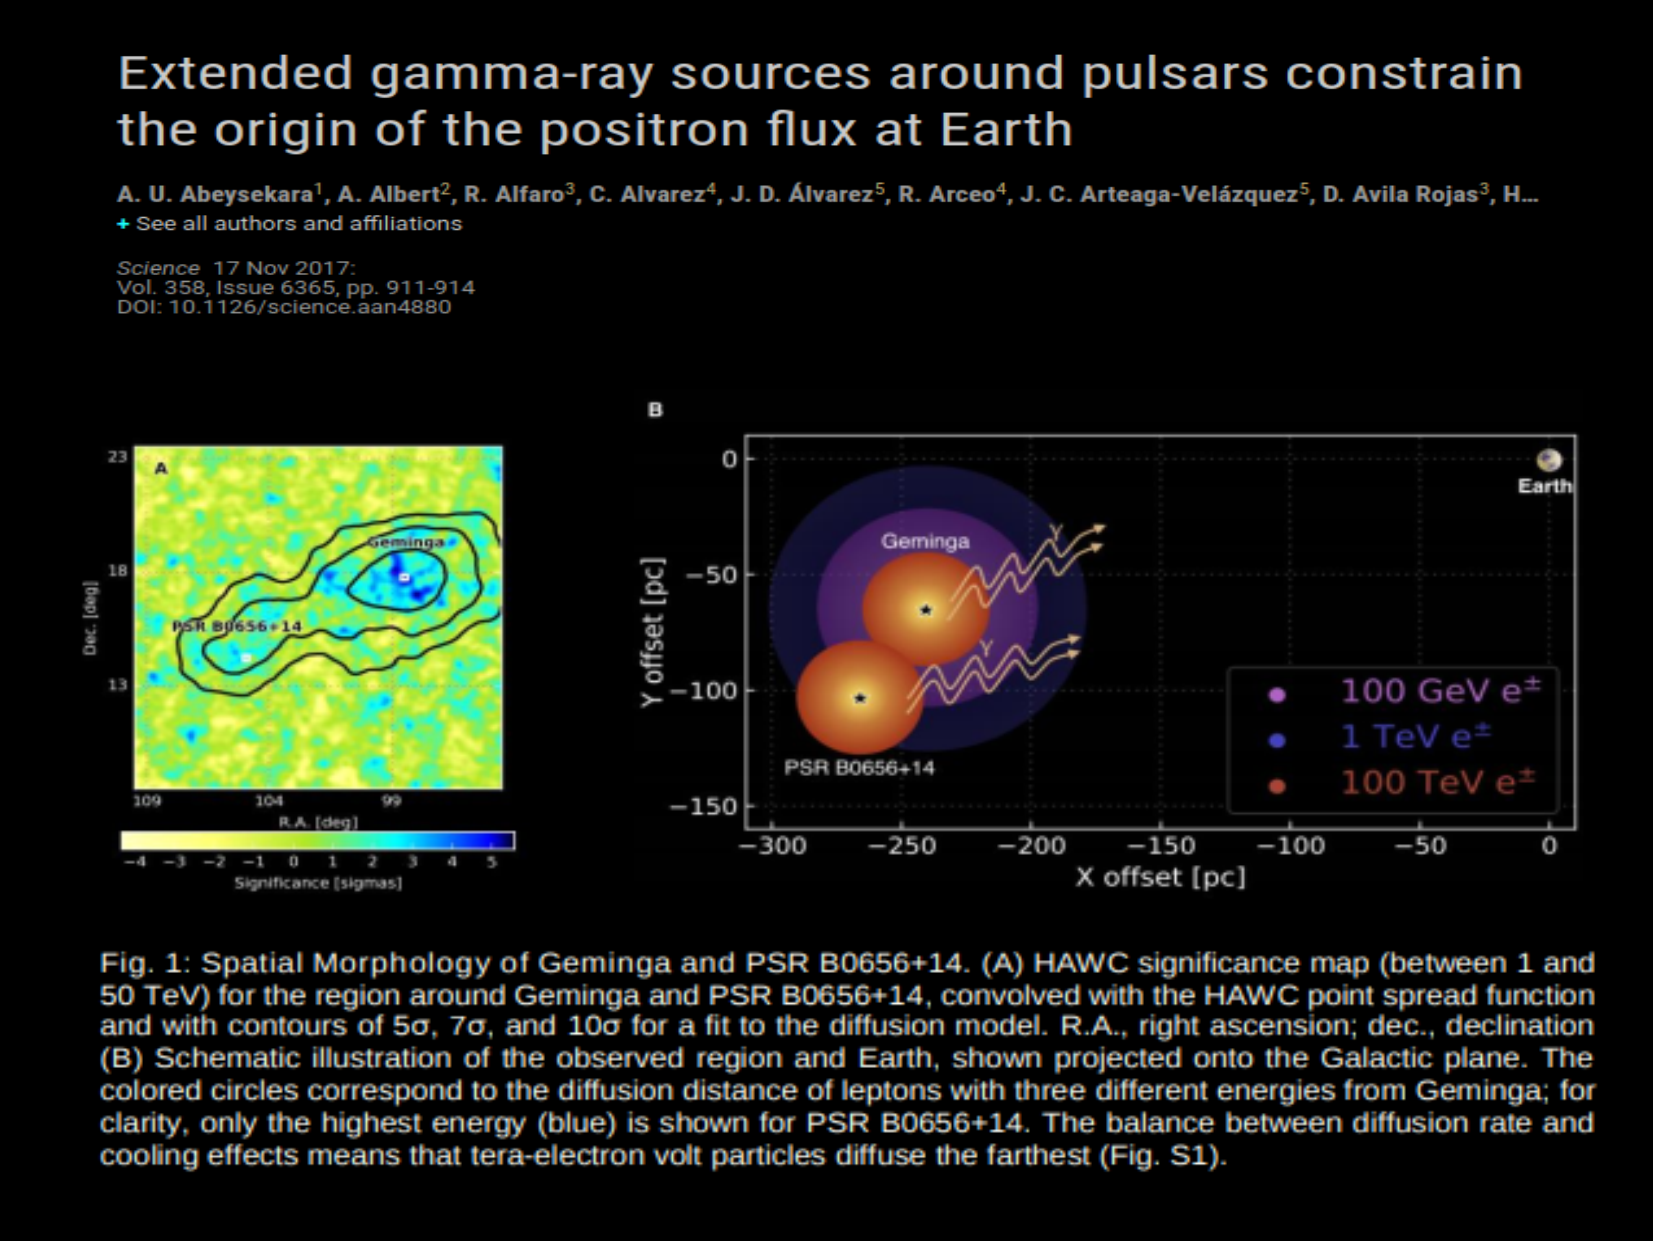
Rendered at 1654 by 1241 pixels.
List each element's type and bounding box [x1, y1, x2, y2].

picture [73, 389, 1621, 1201]
picture [105, 49, 1561, 331]
